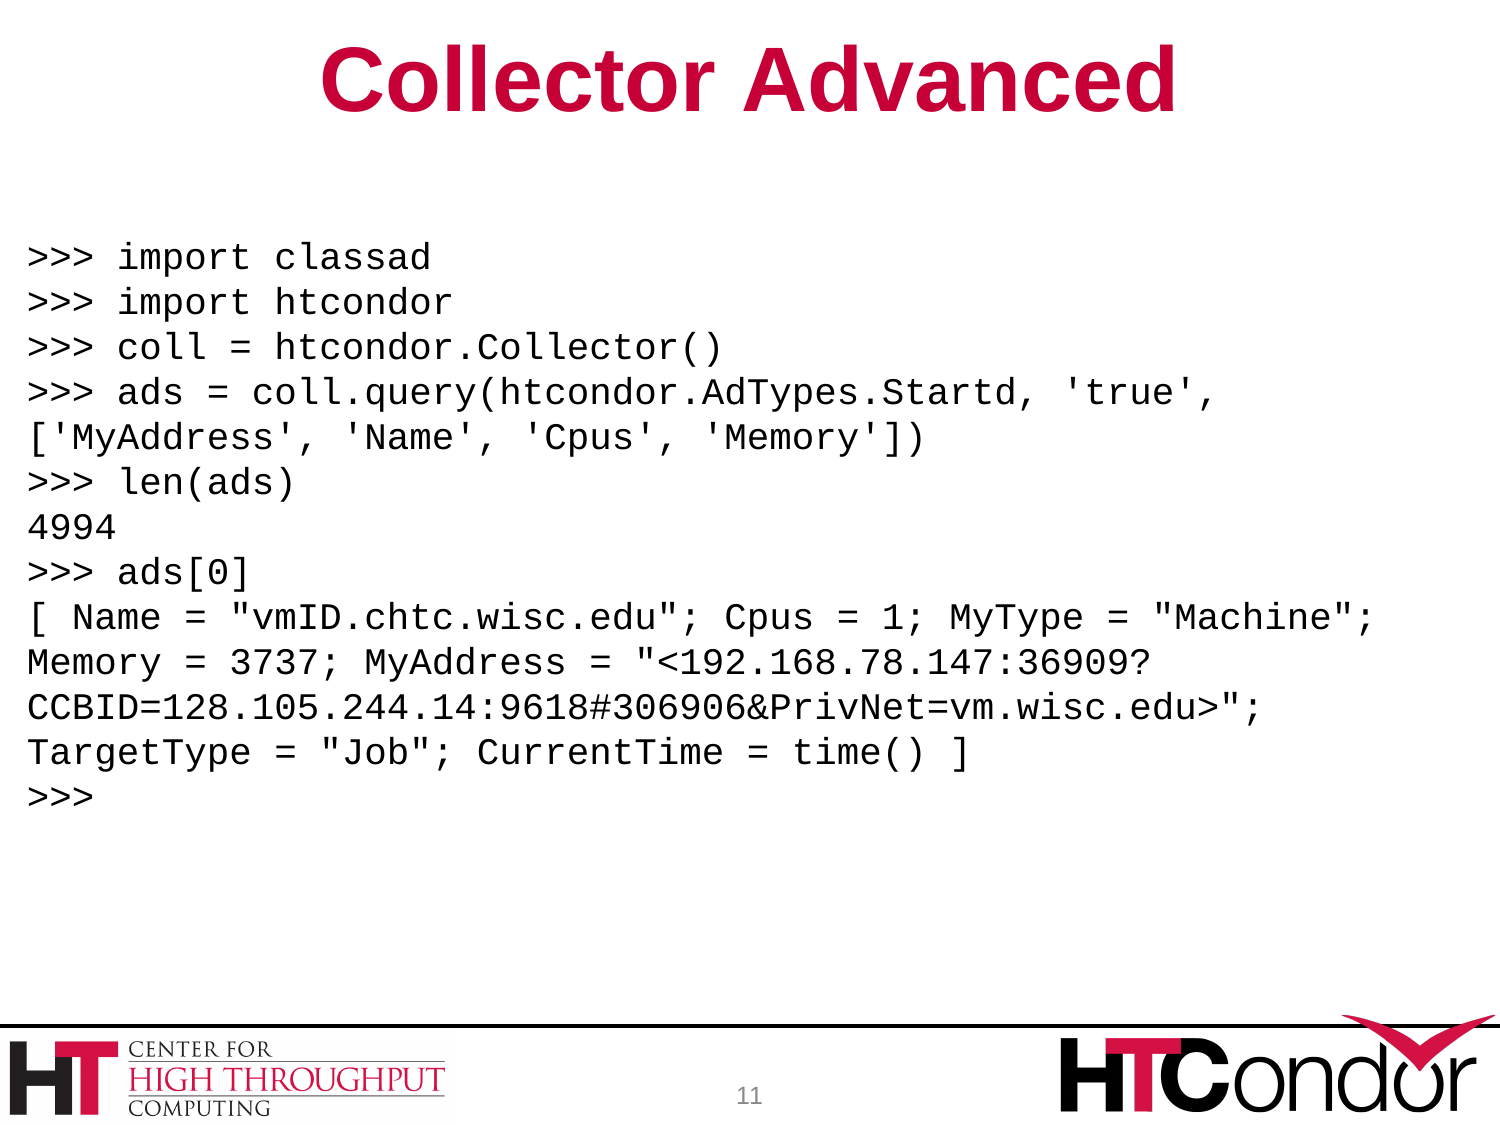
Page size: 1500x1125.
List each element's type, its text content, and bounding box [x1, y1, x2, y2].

picture [1055, 1014, 1500, 1119]
title Collector Advanced [0, 0, 1500, 150]
text_box >>> import classad >>> import htcondor >>> coll = htcondor.Collector() >>> ads = coll.query(htcondor.AdTypes.Startd, 'true', ['MyAddress', 'Name', 'Cpus', 'Memory']) >>> len(ads) 4994 >>> ads[0] [ Name = "vmID.chtc.wisc.edu"; Cpus = 1; MyType = "Machine"; Memory = 3737; MyAddress = "<192.168.78.147:36909?CCBID=128.105.244.14:9618#306906&PrivNet=vm.wisc.edu>"; TargetType = "Job"; CurrentTime = time() ] >>> [12, 224, 1500, 991]
text_box <number> [575, 1065, 926, 1125]
picture [0, 1029, 454, 1125]
